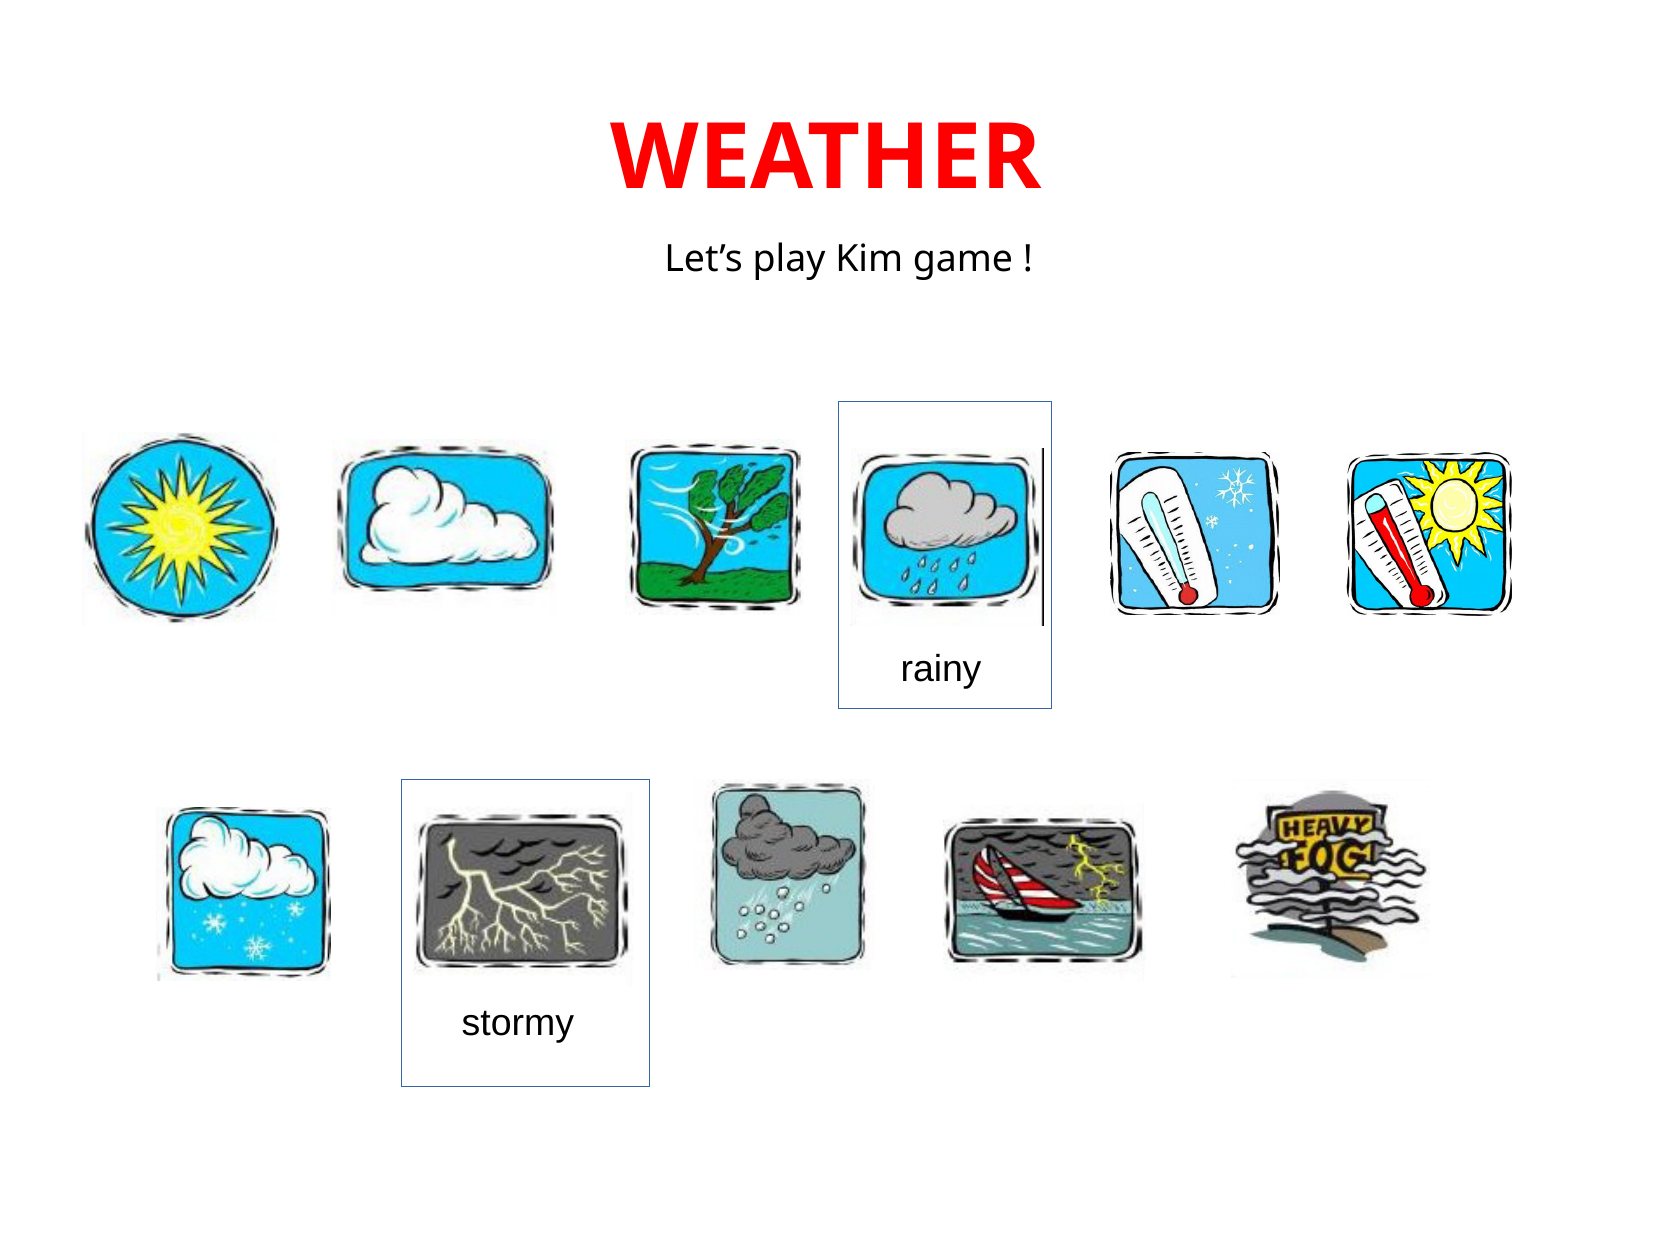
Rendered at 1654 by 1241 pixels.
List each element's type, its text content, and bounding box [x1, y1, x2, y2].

picture [1110, 452, 1280, 615]
picture [693, 779, 875, 970]
picture [625, 439, 804, 615]
picture [943, 803, 1146, 982]
picture [850, 448, 1044, 626]
title WEATHER [82, 49, 1571, 257]
picture [1231, 779, 1430, 978]
text_box stormy [446, 1087, 601, 1094]
picture [82, 432, 280, 626]
picture [156, 807, 331, 981]
text_box stormy [446, 994, 601, 1086]
text_box Let’s play Kim game ! [649, 224, 1193, 286]
picture [413, 792, 634, 987]
text_box rainy [885, 640, 1028, 697]
picture [332, 439, 556, 615]
picture [1346, 452, 1512, 616]
